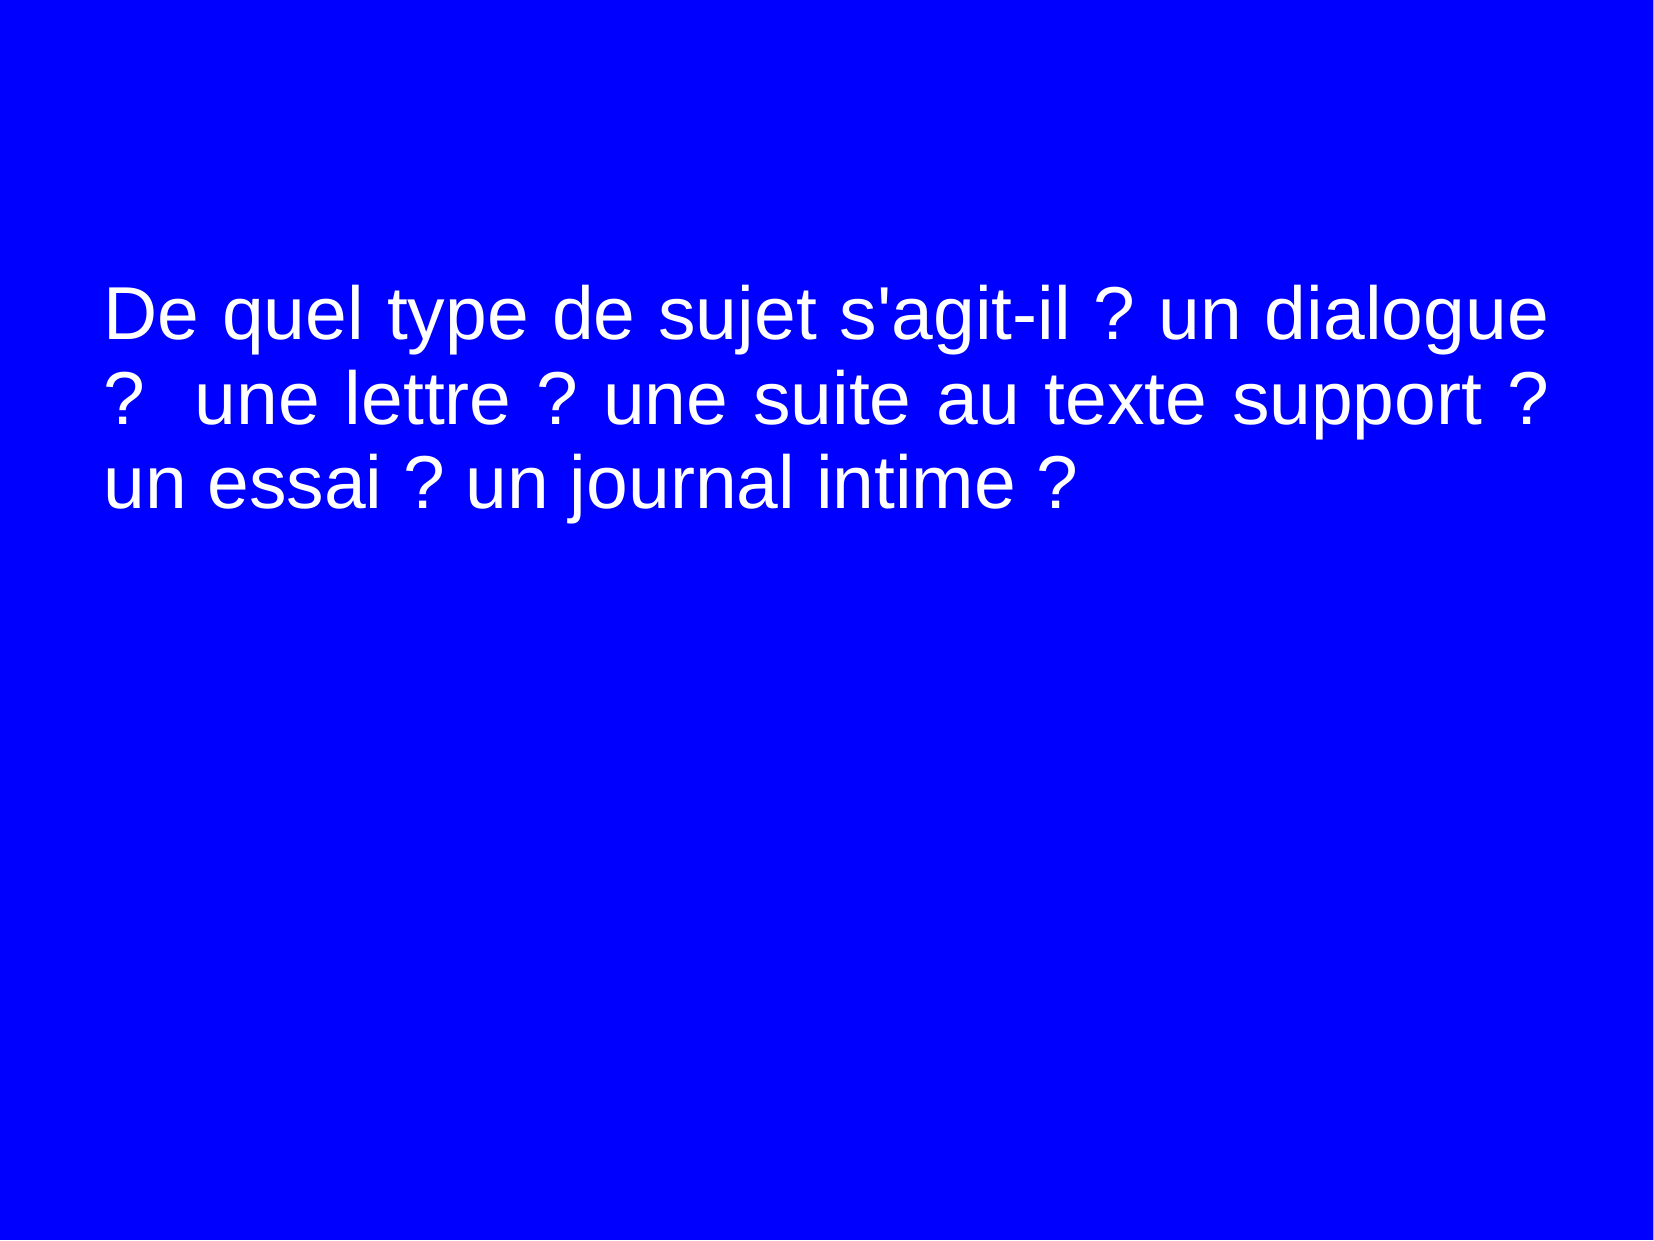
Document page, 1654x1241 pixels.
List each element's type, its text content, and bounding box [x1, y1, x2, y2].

text_box De quel type de sujet s'agit-il ? un dialogue ? une lettre ? une suite au texte support ? un essai ? un journal intime ? [88, 264, 1565, 532]
